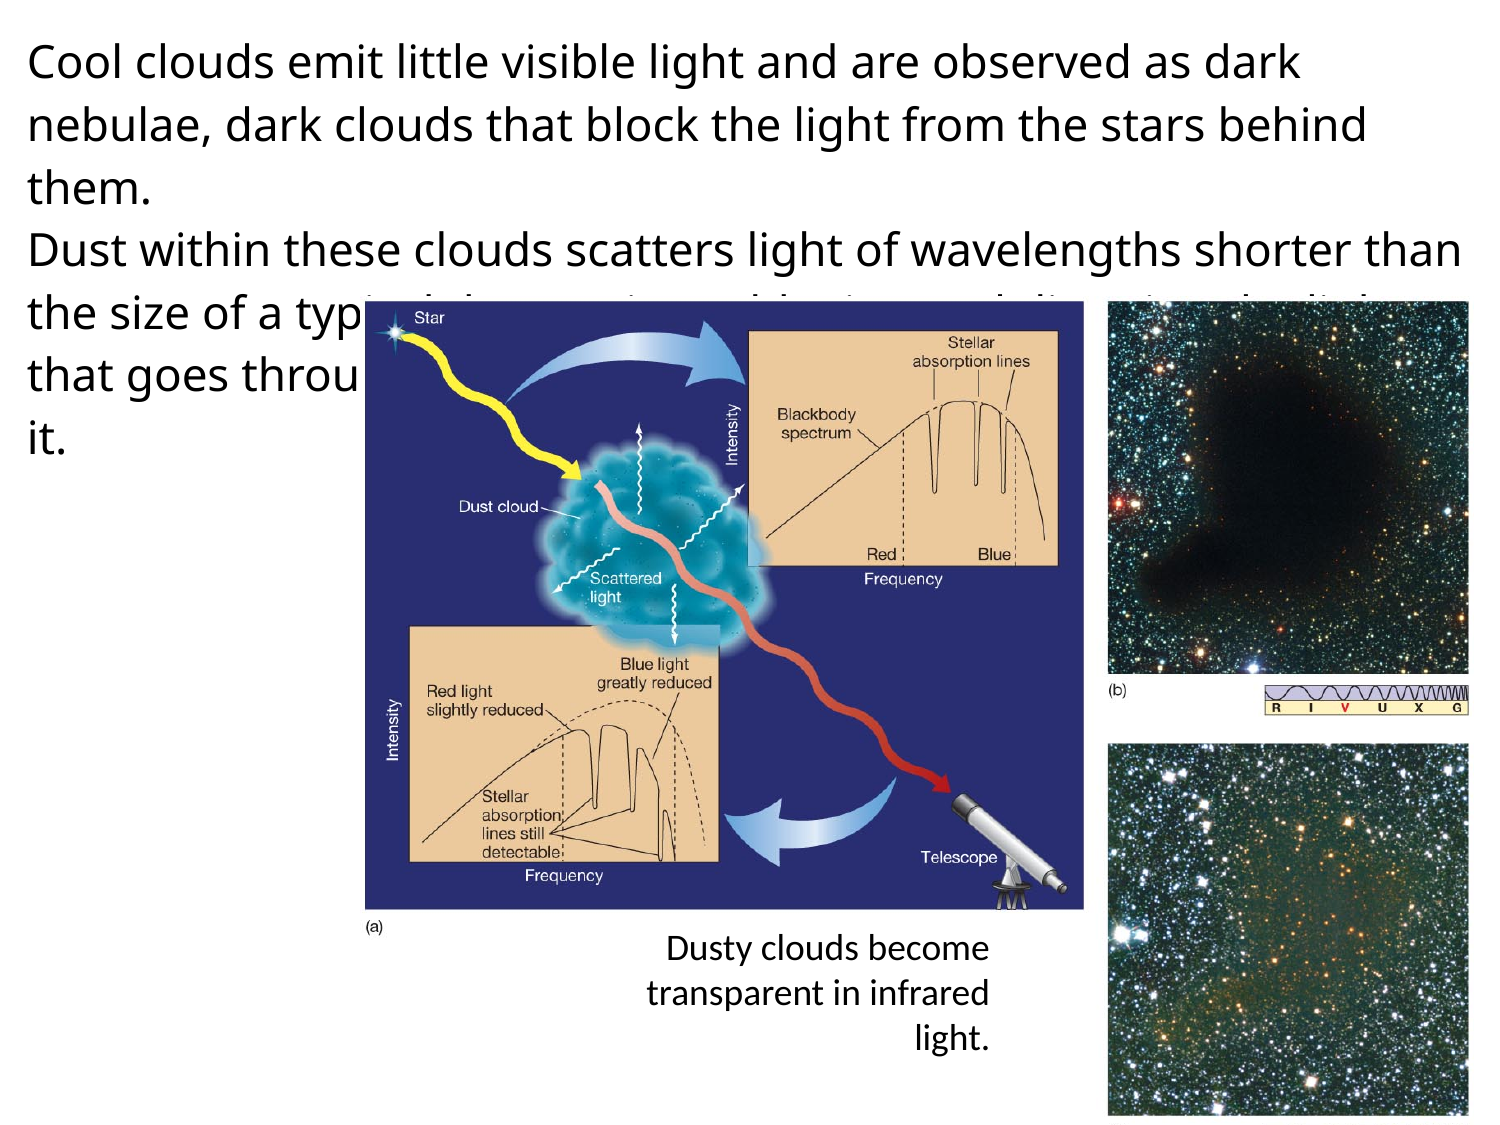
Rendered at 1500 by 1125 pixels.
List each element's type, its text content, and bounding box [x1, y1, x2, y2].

list Cool clouds emit little visible light and are observed as dark nebulae, dark clouds that block the light from the stars behind them. Dust within these clouds scatters light of wavelengths shorter than the size of a typical dust grain, reddening and dimming the light that goes through it. [26, 29, 1467, 886]
text_box Dusty clouds become transparent in infrared light. [555, 915, 1006, 1066]
picture [360, 296, 1474, 1125]
